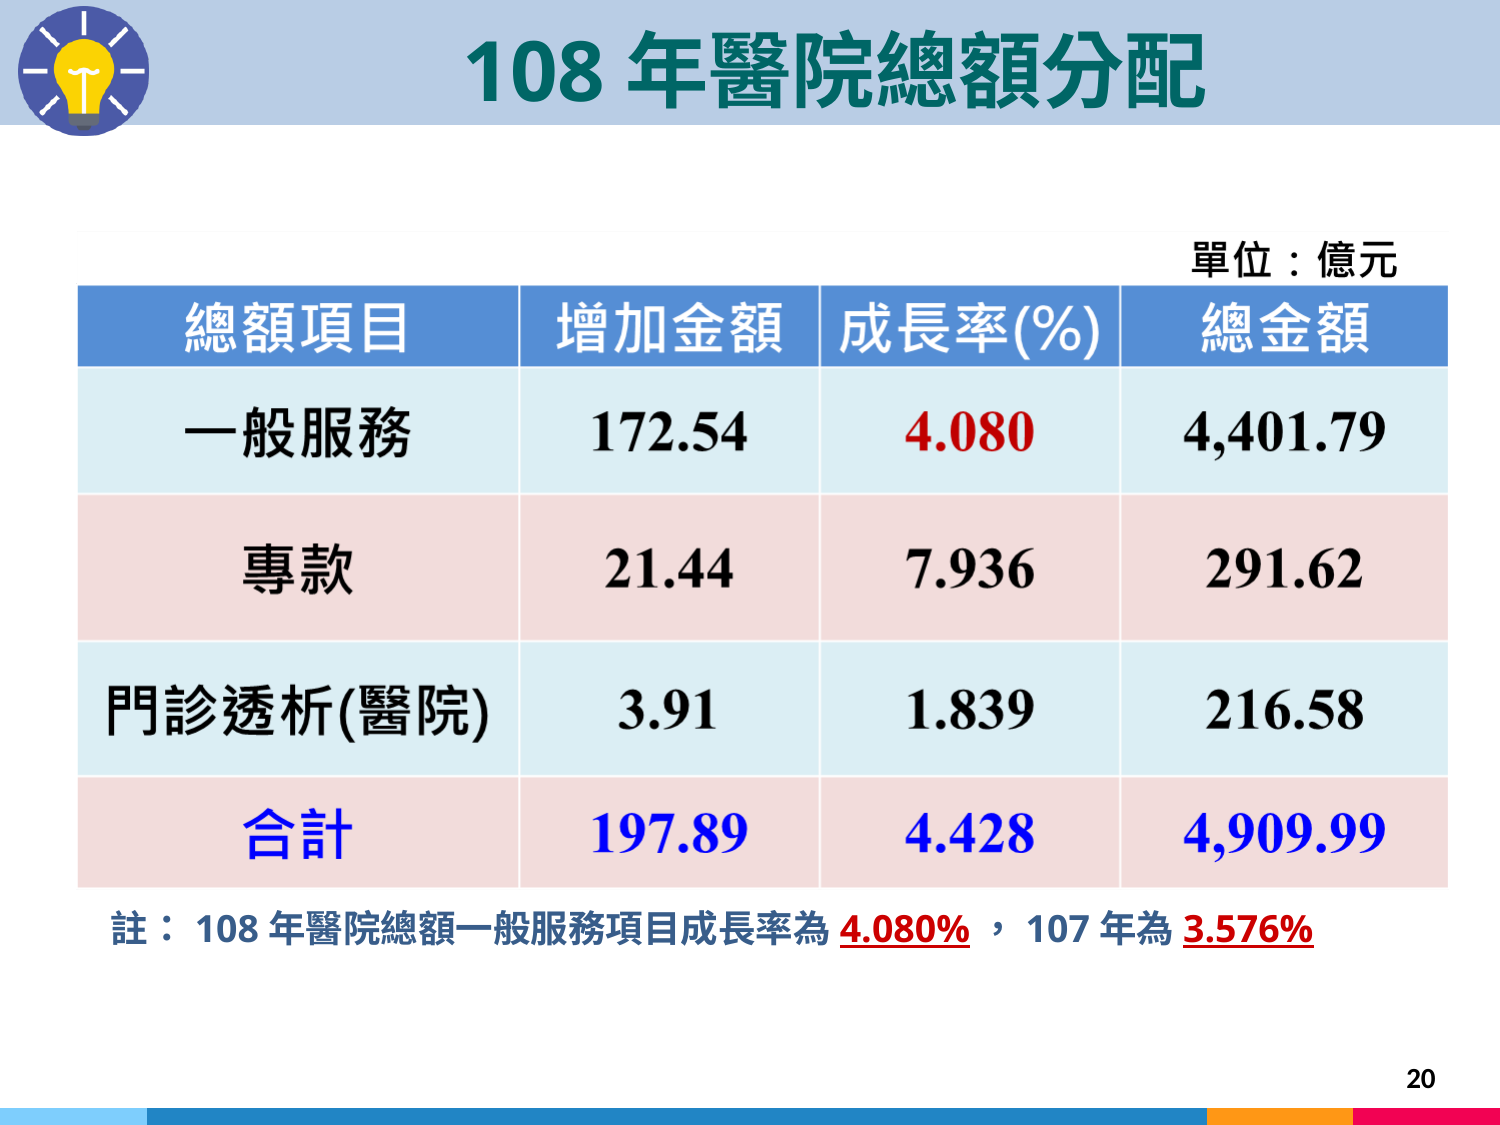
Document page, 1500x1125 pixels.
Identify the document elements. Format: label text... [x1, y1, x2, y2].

picture [18, 6, 149, 137]
text_box <編號> [1391, 1043, 1482, 1113]
title 108年醫院總額分配 [171, 2, 1500, 133]
text_box 註：108年醫院總額一般服務項目成長率為4.080%，107年為3.576% [96, 897, 1339, 957]
picture [76, 221, 1449, 905]
